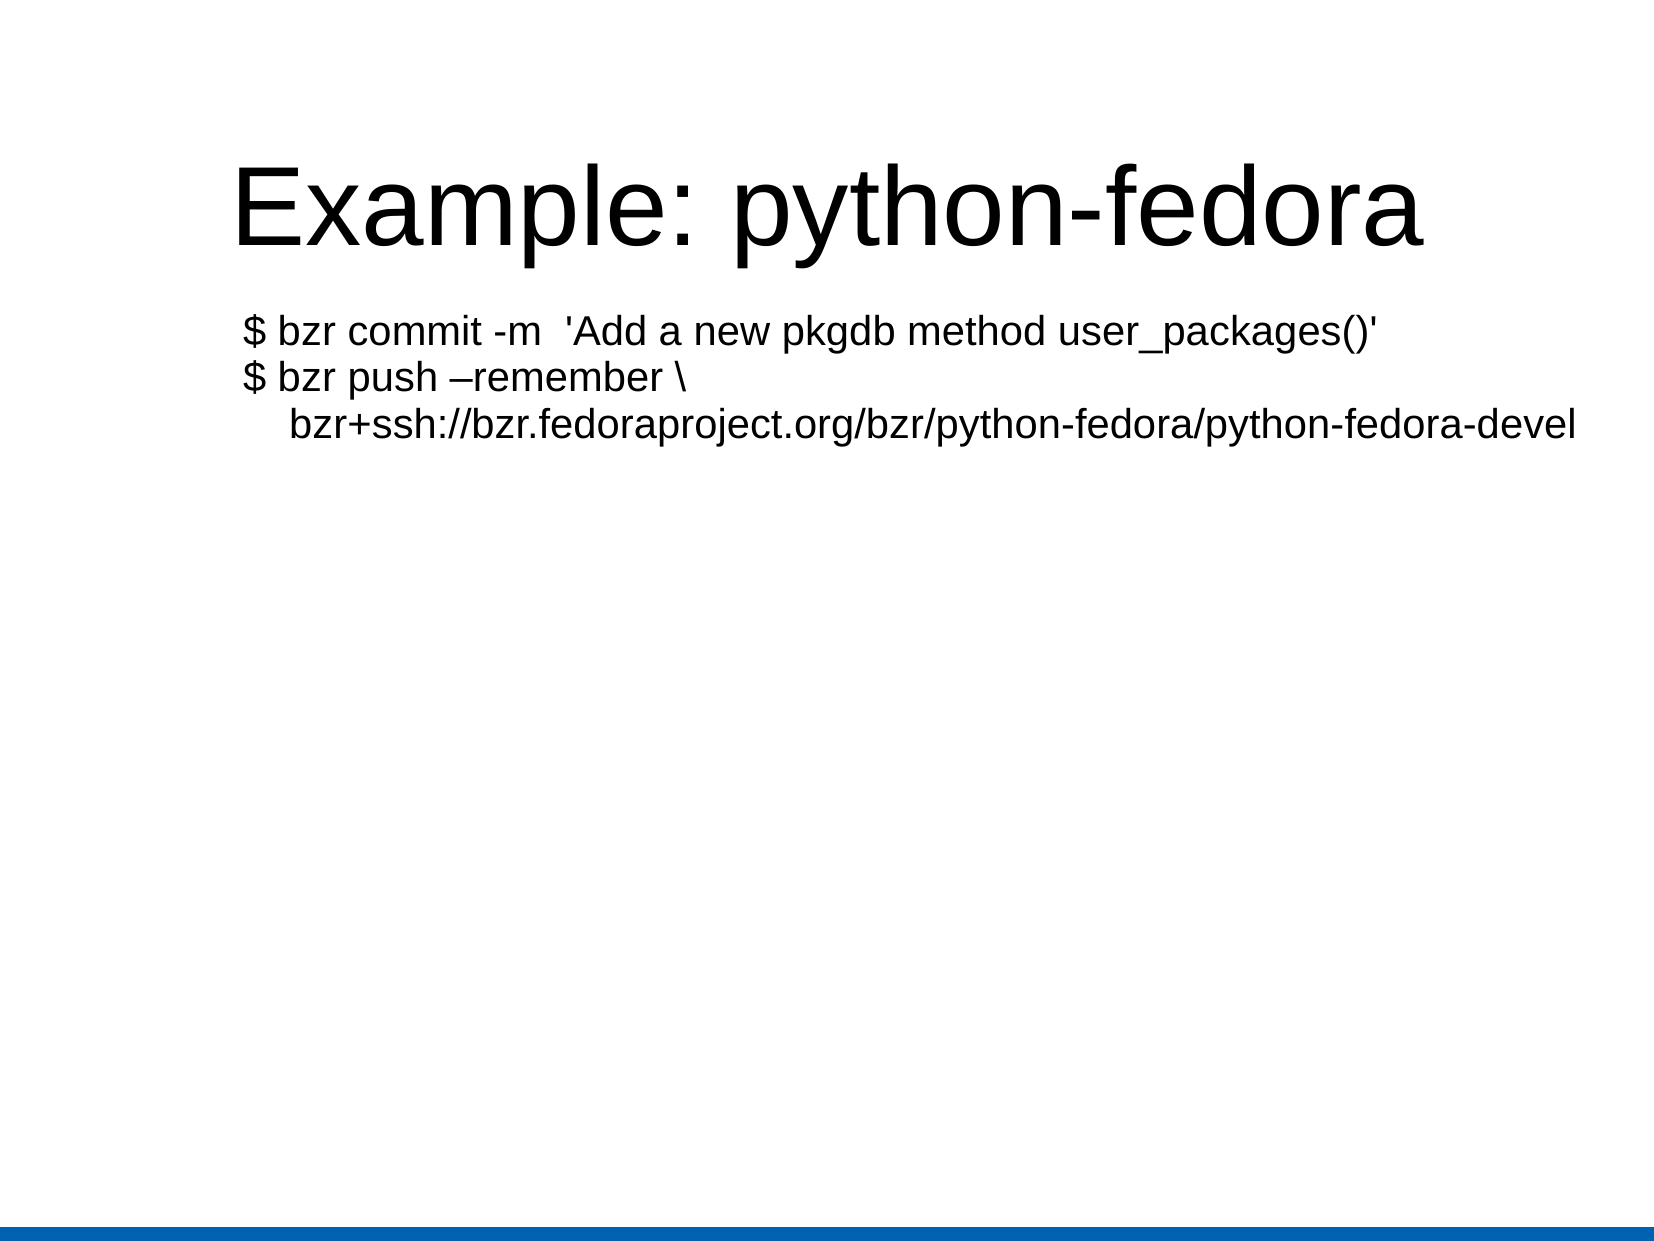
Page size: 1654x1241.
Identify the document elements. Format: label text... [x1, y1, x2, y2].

title Example: python-fedora [121, 102, 1533, 311]
text_box $ bzr commit -m 'Add a new pkgdb method user_packages()' $ bzr push –remember \ bzr+ssh://bzr.fedoraproject.org/bzr/python-fedora/python-fedora-devel [228, 300, 1593, 501]
